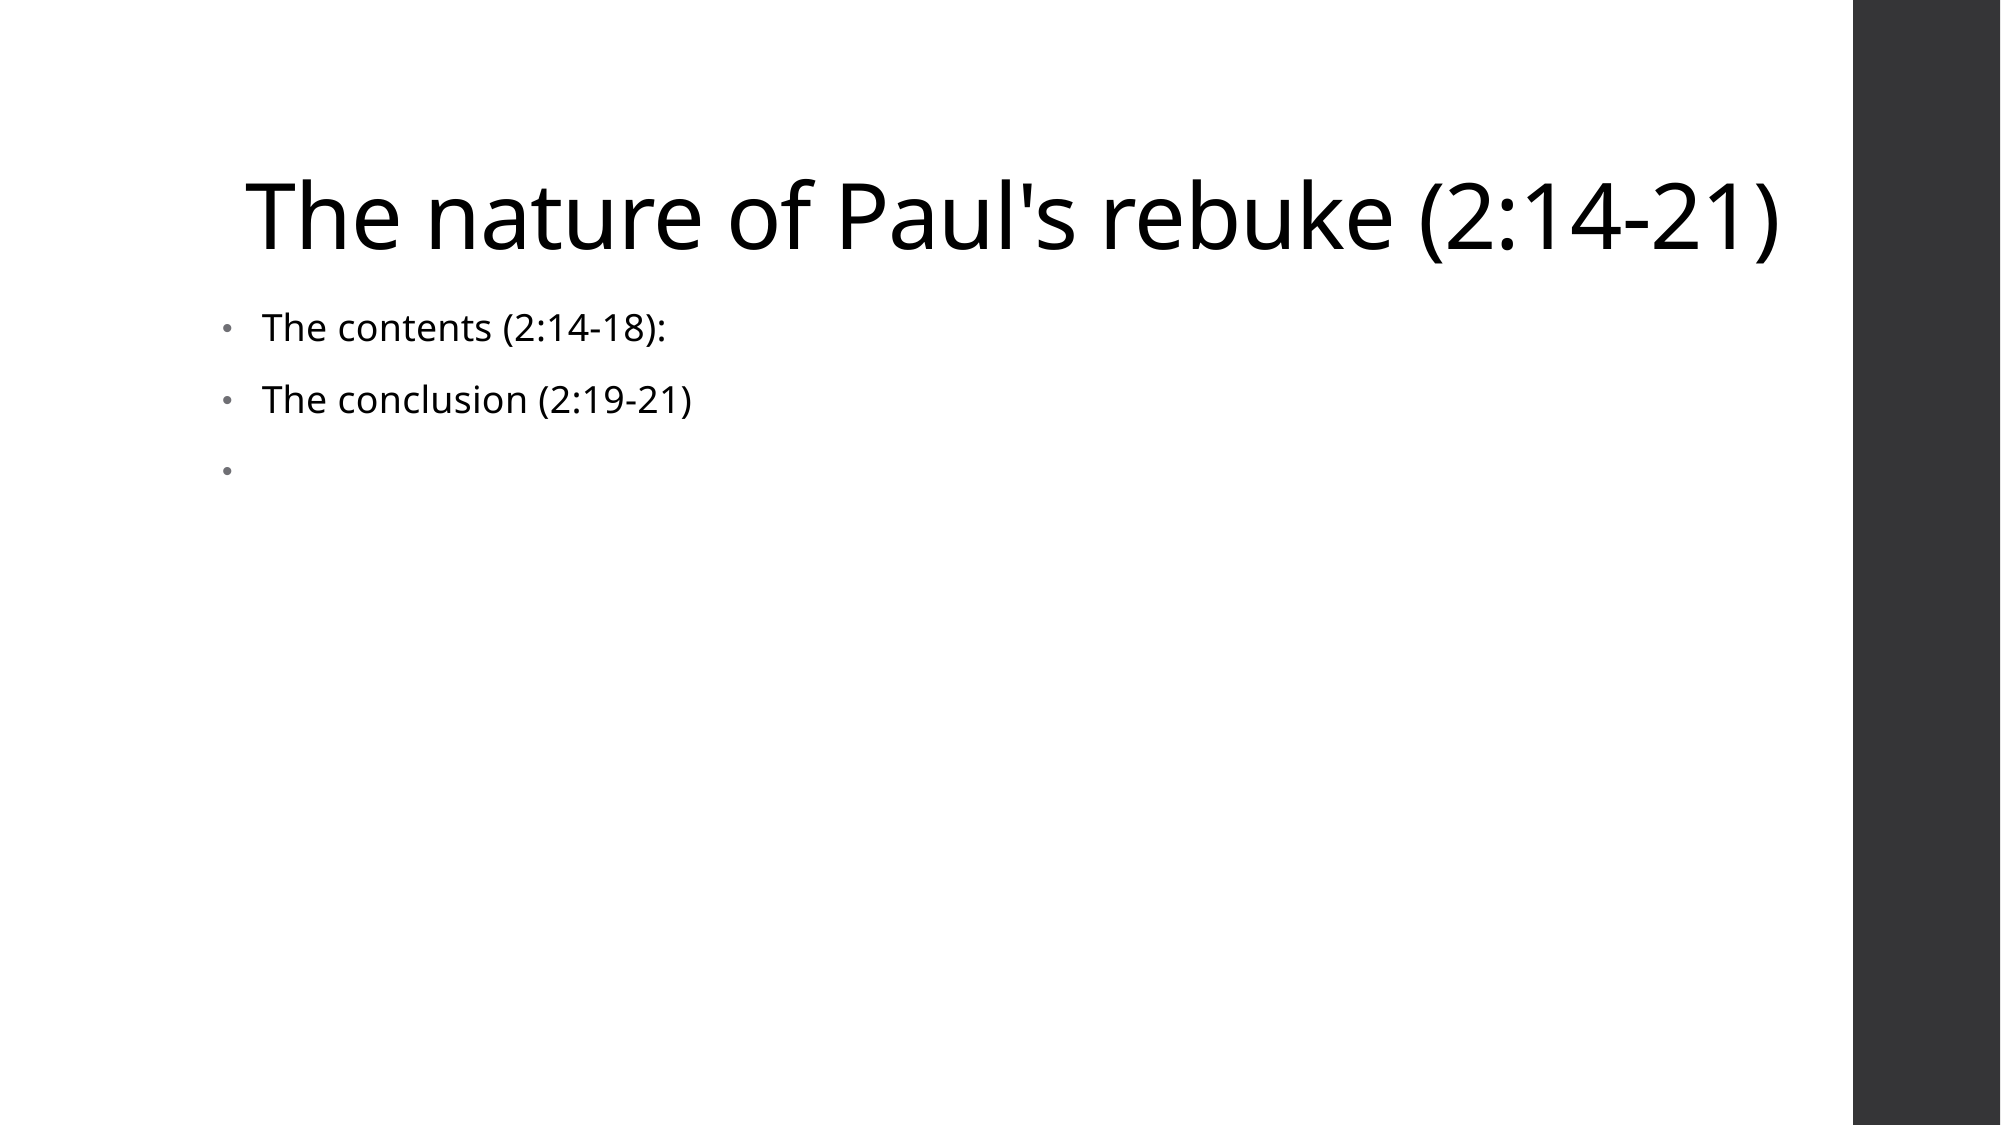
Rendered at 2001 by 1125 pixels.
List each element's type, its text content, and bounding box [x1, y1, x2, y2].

list The contents (2:14-18): The conclusion (2:19-21) [206, 299, 1617, 1014]
title The nature of Paul's rebuke (2:14-21) [206, 60, 1797, 278]
